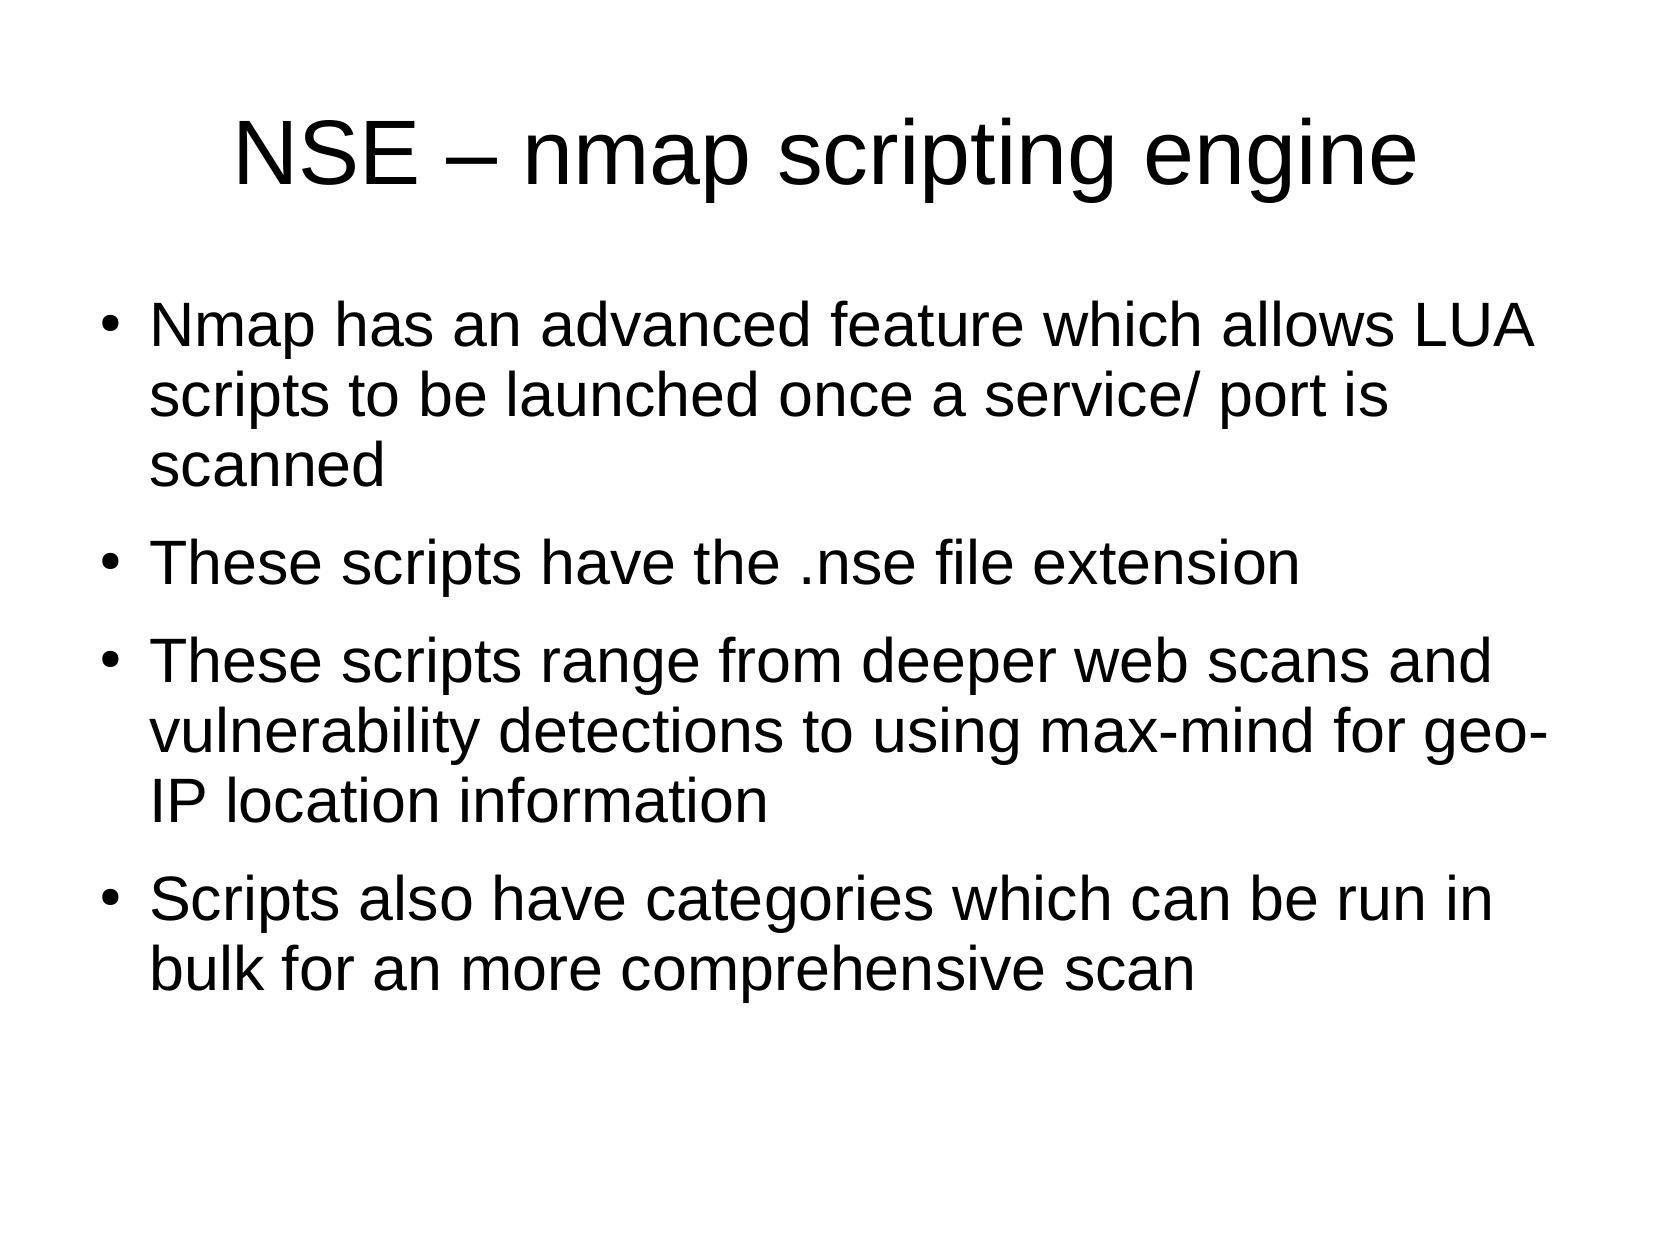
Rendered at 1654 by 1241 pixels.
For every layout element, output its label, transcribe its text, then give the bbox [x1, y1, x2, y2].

title NSE – nmap scripting engine [82, 49, 1571, 257]
list Nmap has an advanced feature which allows LUA scripts to be launched once a service/ port is scanned These scripts have the .nse file extension These scripts range from deeper web scans and vulnerability detections to using max-mind for geo-IP location information Scripts also have categories which can be run in bulk for an more comprehensive scan [82, 290, 1571, 1010]
